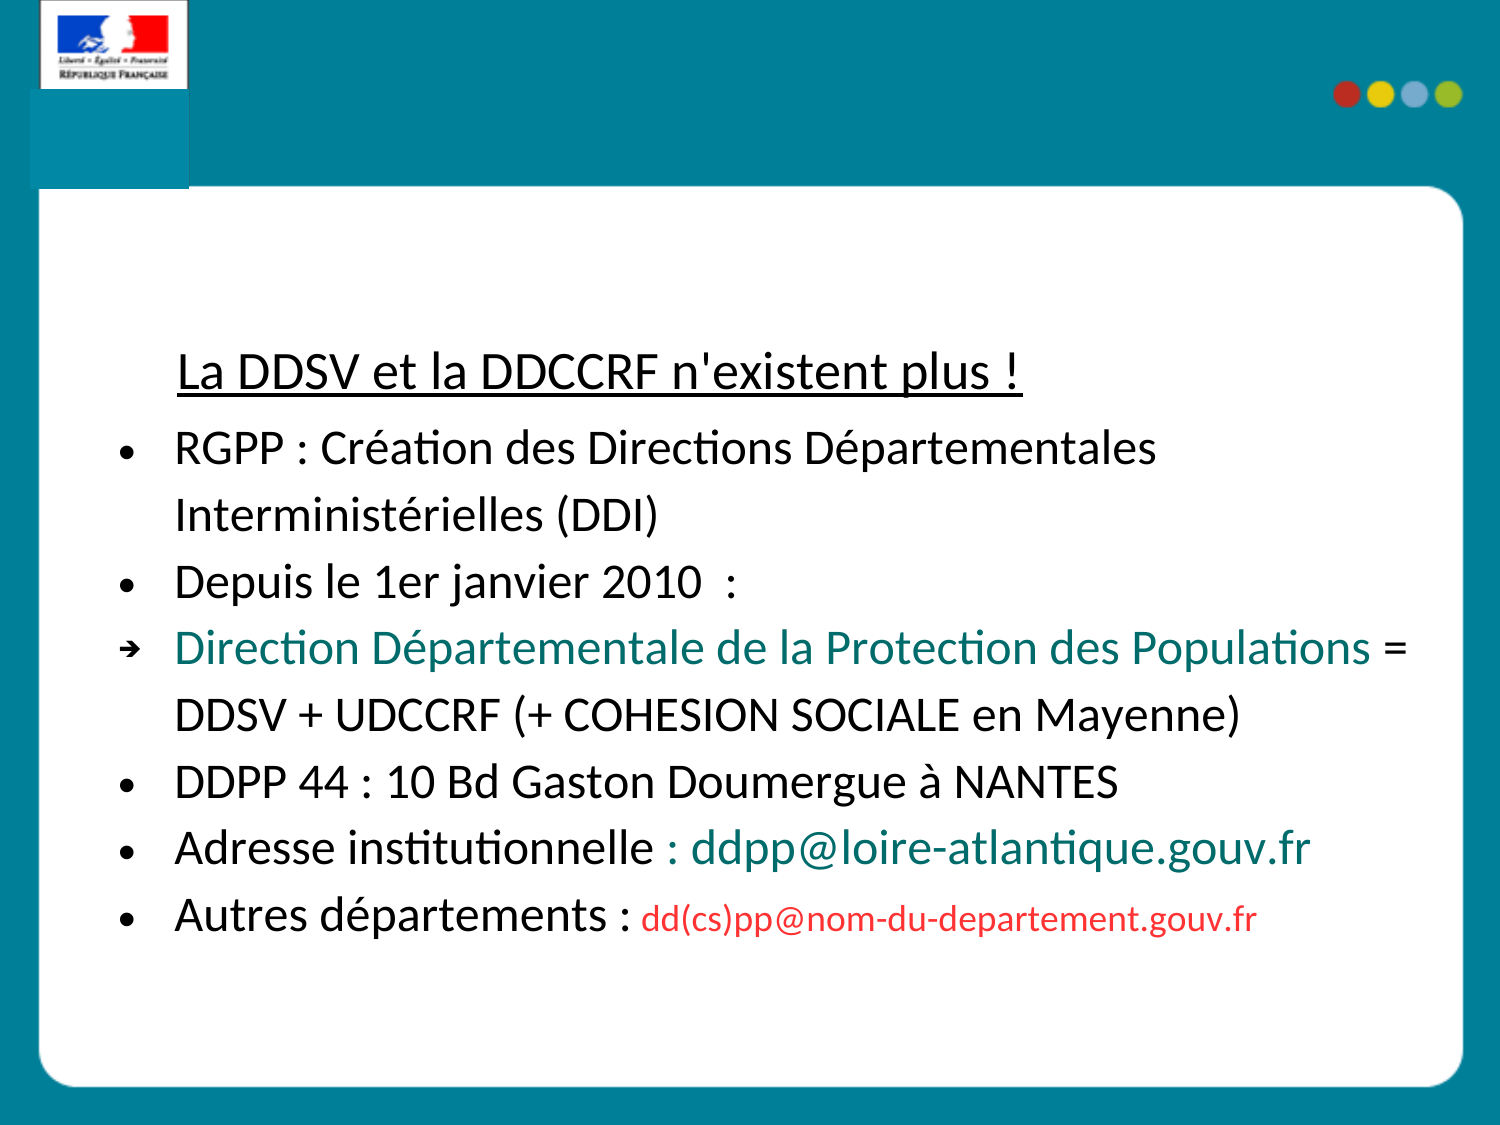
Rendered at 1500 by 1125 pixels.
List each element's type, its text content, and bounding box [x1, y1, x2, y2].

list RGPP : Création des Directions Départementales Interministérielles (DDI) Depuis le 1er janvier 2010 : Direction Départementale de la Protection des Populations = DDSV + UDCCRF (+ COHESION SOCIALE en Mayenne) DDPP 44 : 10 Bd Gaston Doumergue à NANTES Adresse institutionnelle : ddpp@loire-atlantique.gouv.fr Autres départements : dd(cs)pp@nom-du-departement.gouv.fr [118, 427, 1424, 1030]
title La DDSV et la DDCCRF n'existent plus ! [177, 309, 1335, 428]
